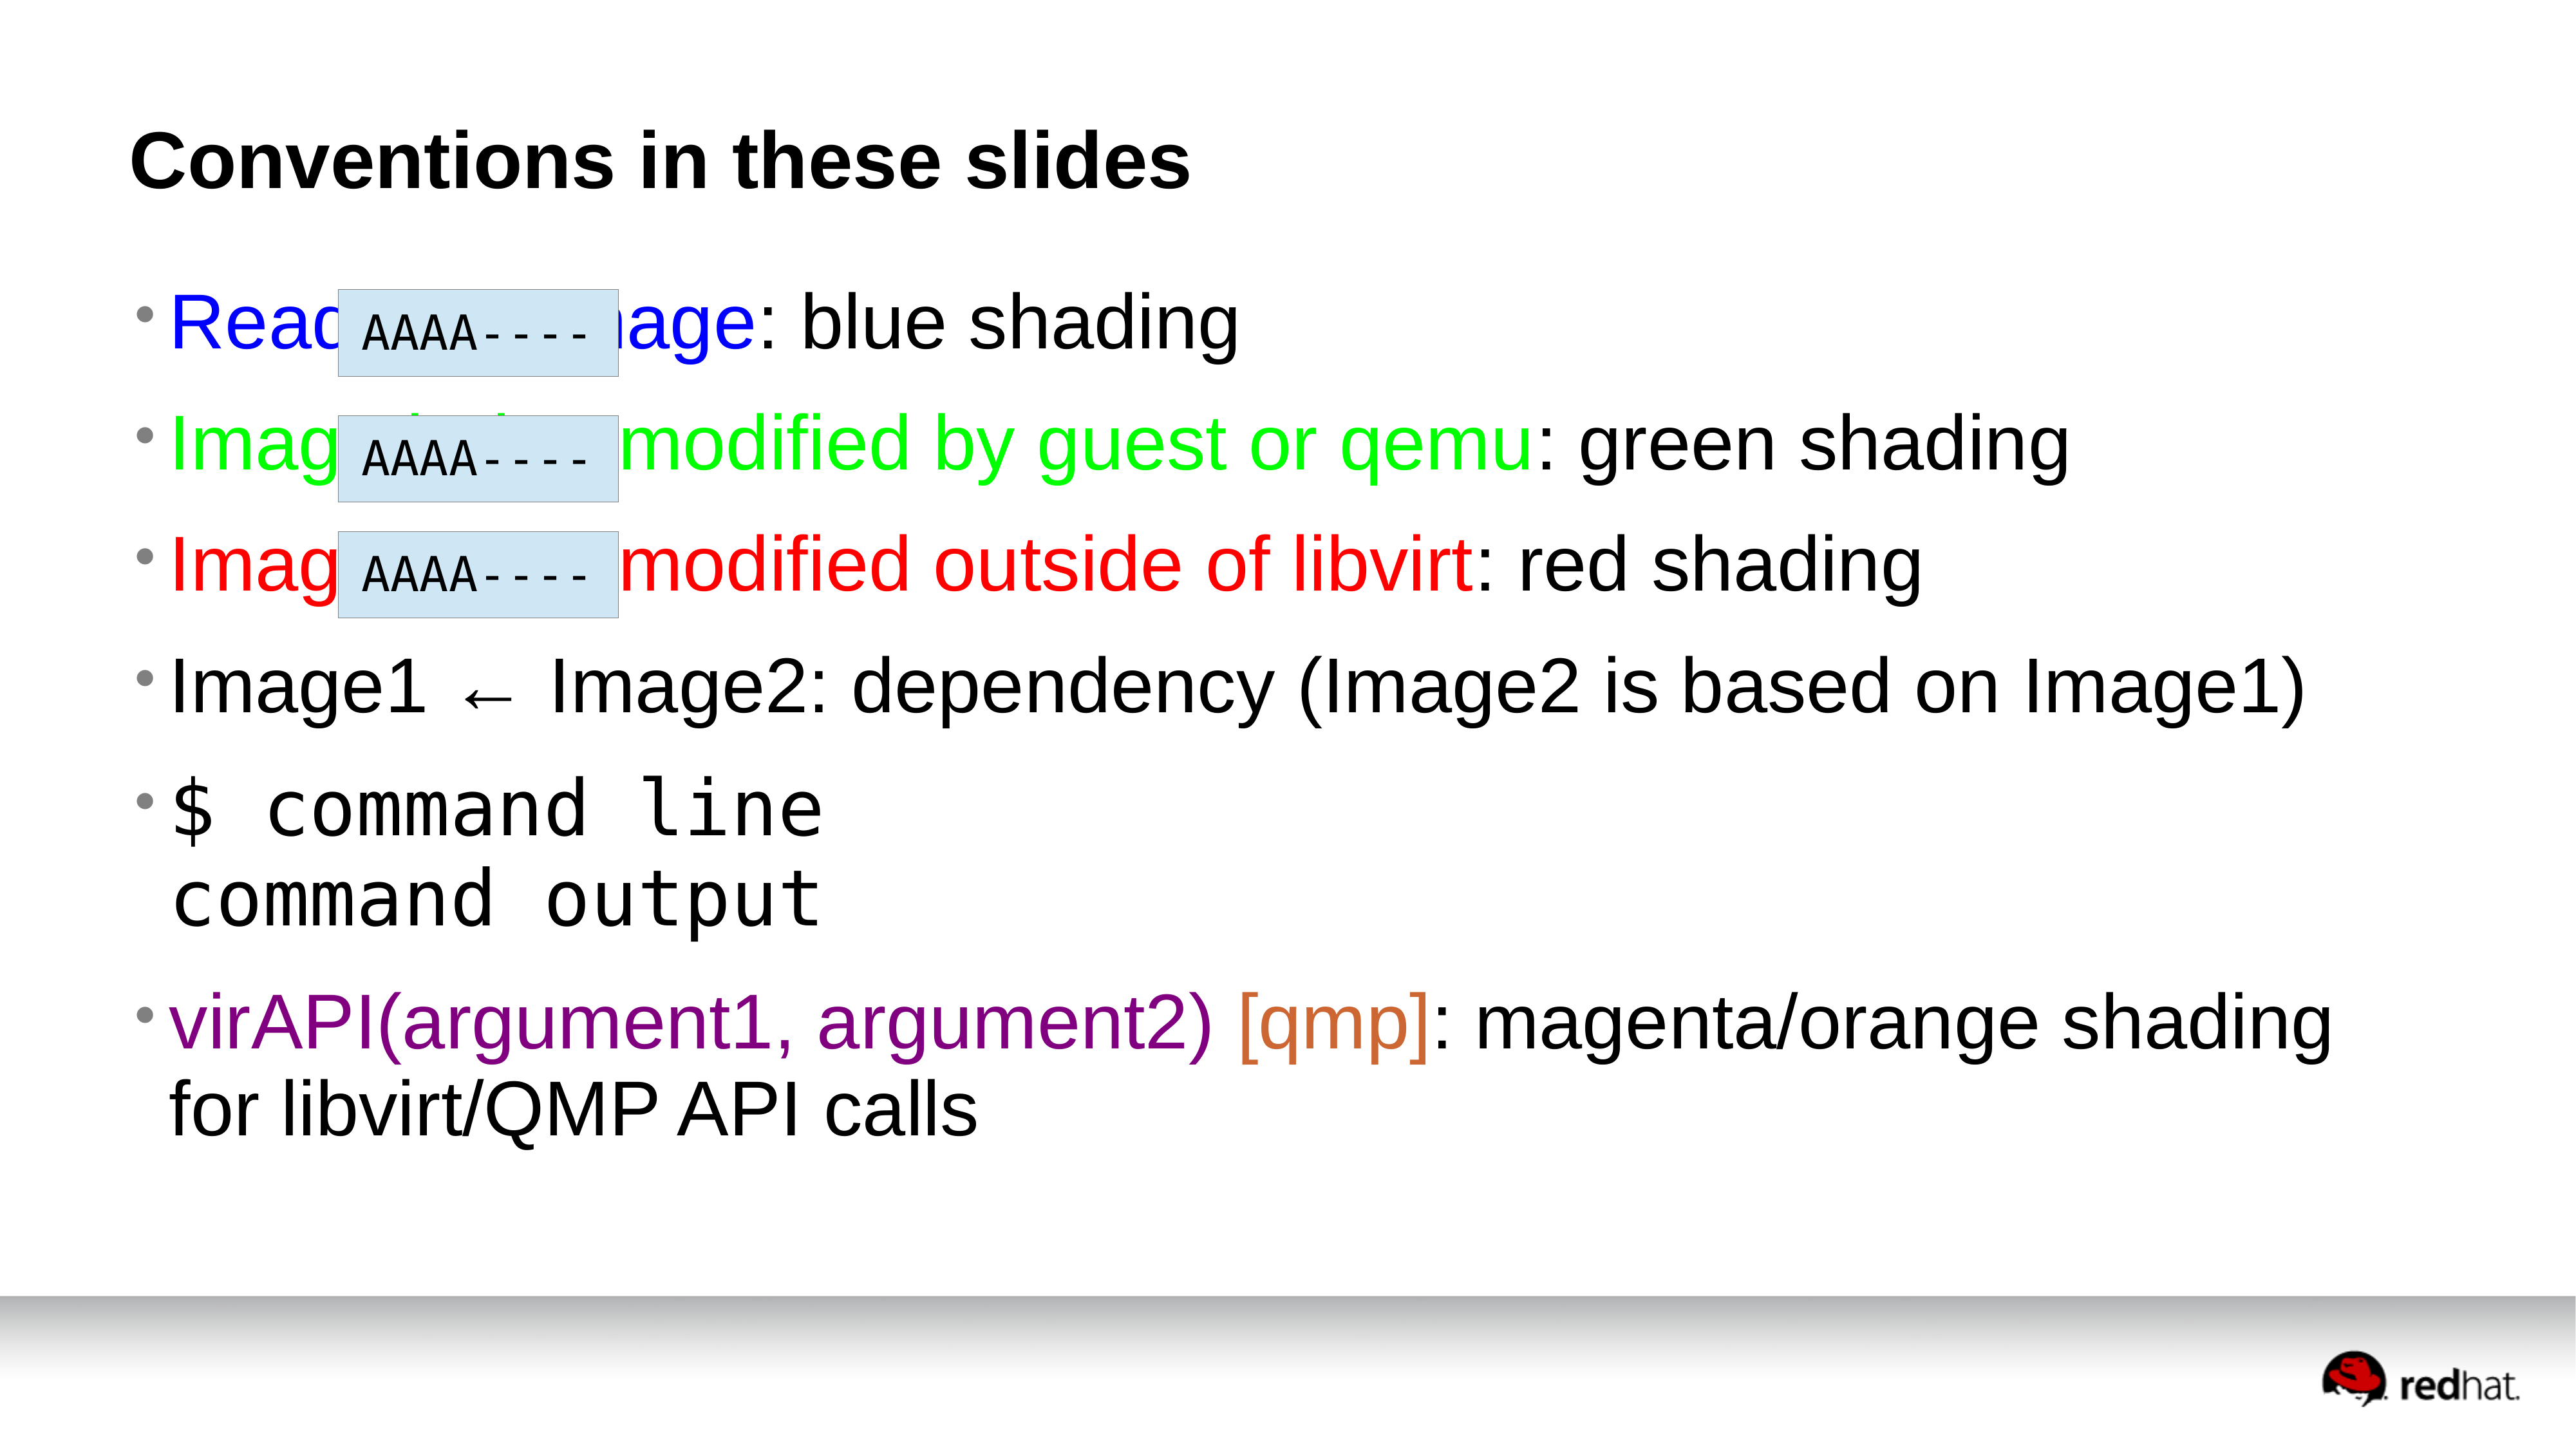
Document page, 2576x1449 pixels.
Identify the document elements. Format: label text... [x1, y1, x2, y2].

text_box AAAA---- [338, 415, 619, 502]
list Read-only image: blue shading Image being modified by guest or qemu: green shading Image being modified outside of libvirt: red shading Image1 ← Image2: dependency (Image2 is based on Image1) $ command line command output virAPI(argument1, argument2) [qmp]: magenta/orange shading for libvirt/QMP API calls [123, 278, 2425, 1197]
text_box AAAA---- [338, 289, 619, 377]
picture [0, 0, 2576, 1446]
text_box AAAA---- [338, 531, 619, 618]
title Conventions in these slides [129, 100, 2261, 222]
